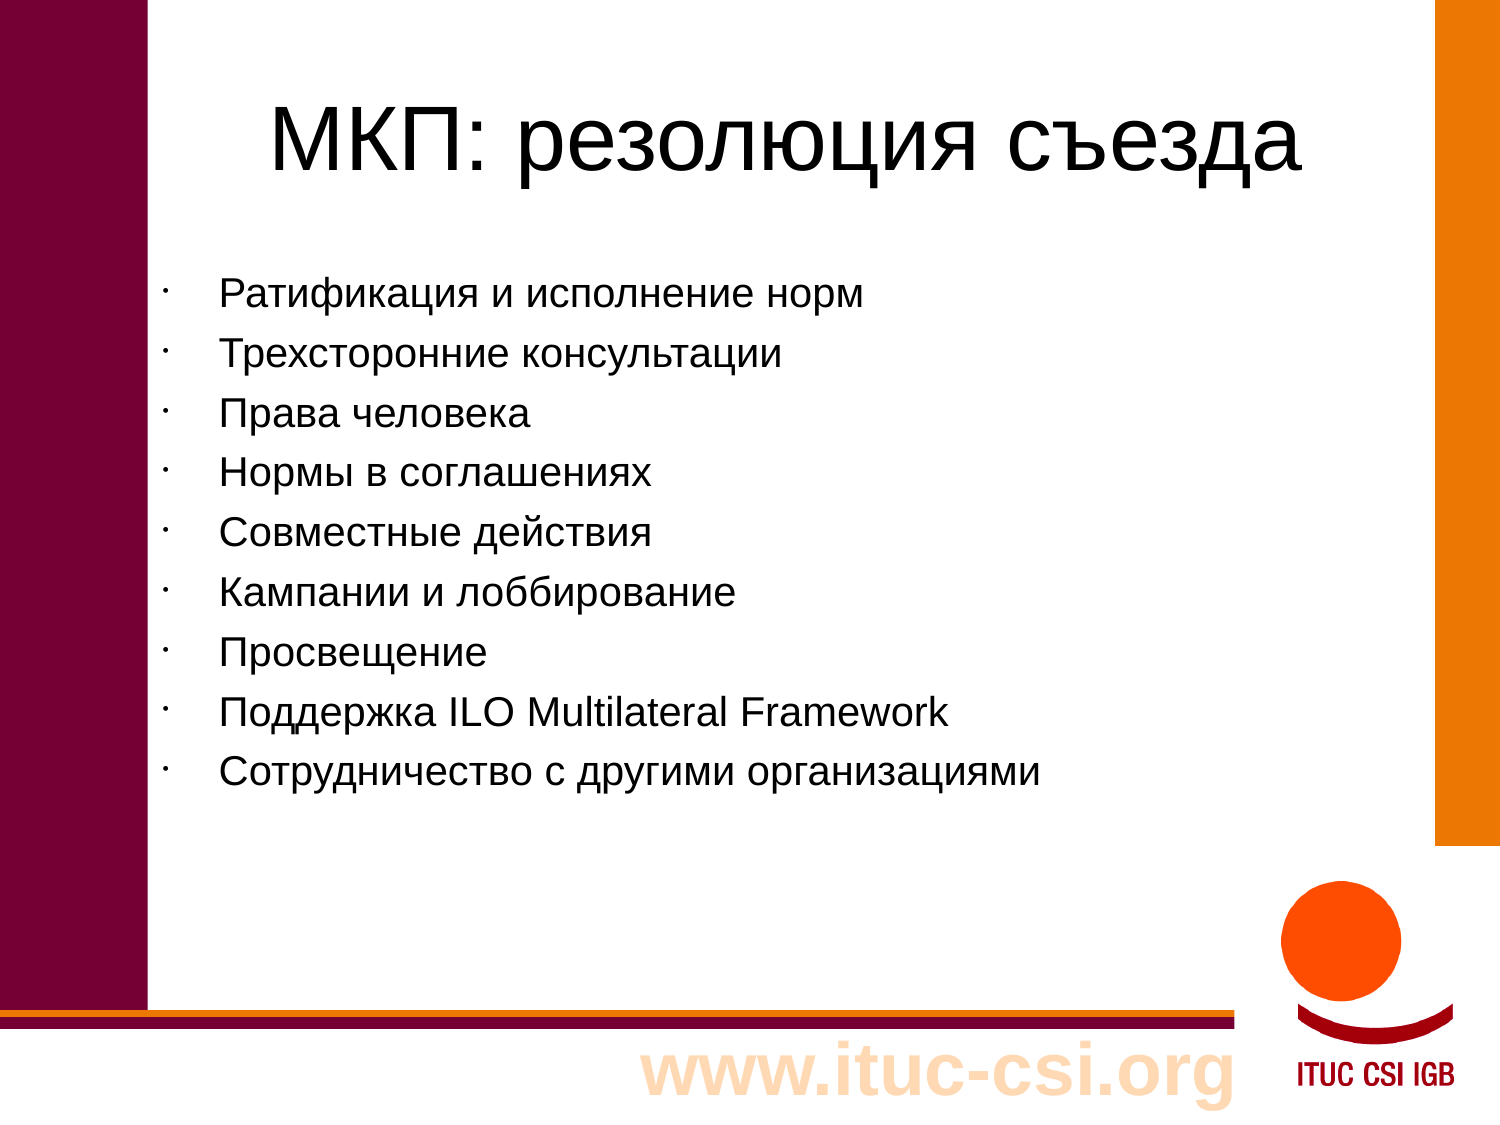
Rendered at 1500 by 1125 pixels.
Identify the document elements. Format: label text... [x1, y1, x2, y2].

picture [1281, 881, 1454, 1086]
title МКП: резолюция съезда [147, 45, 1425, 233]
list Ратификация и исполнение норм Трехсторонние консультации Права человека Нормы в соглашениях Совместные действия Кампании и лоббирование Просвещение Поддержка ILO Multilateral Framework Сотрудничество с другими организациями [147, 262, 1425, 811]
